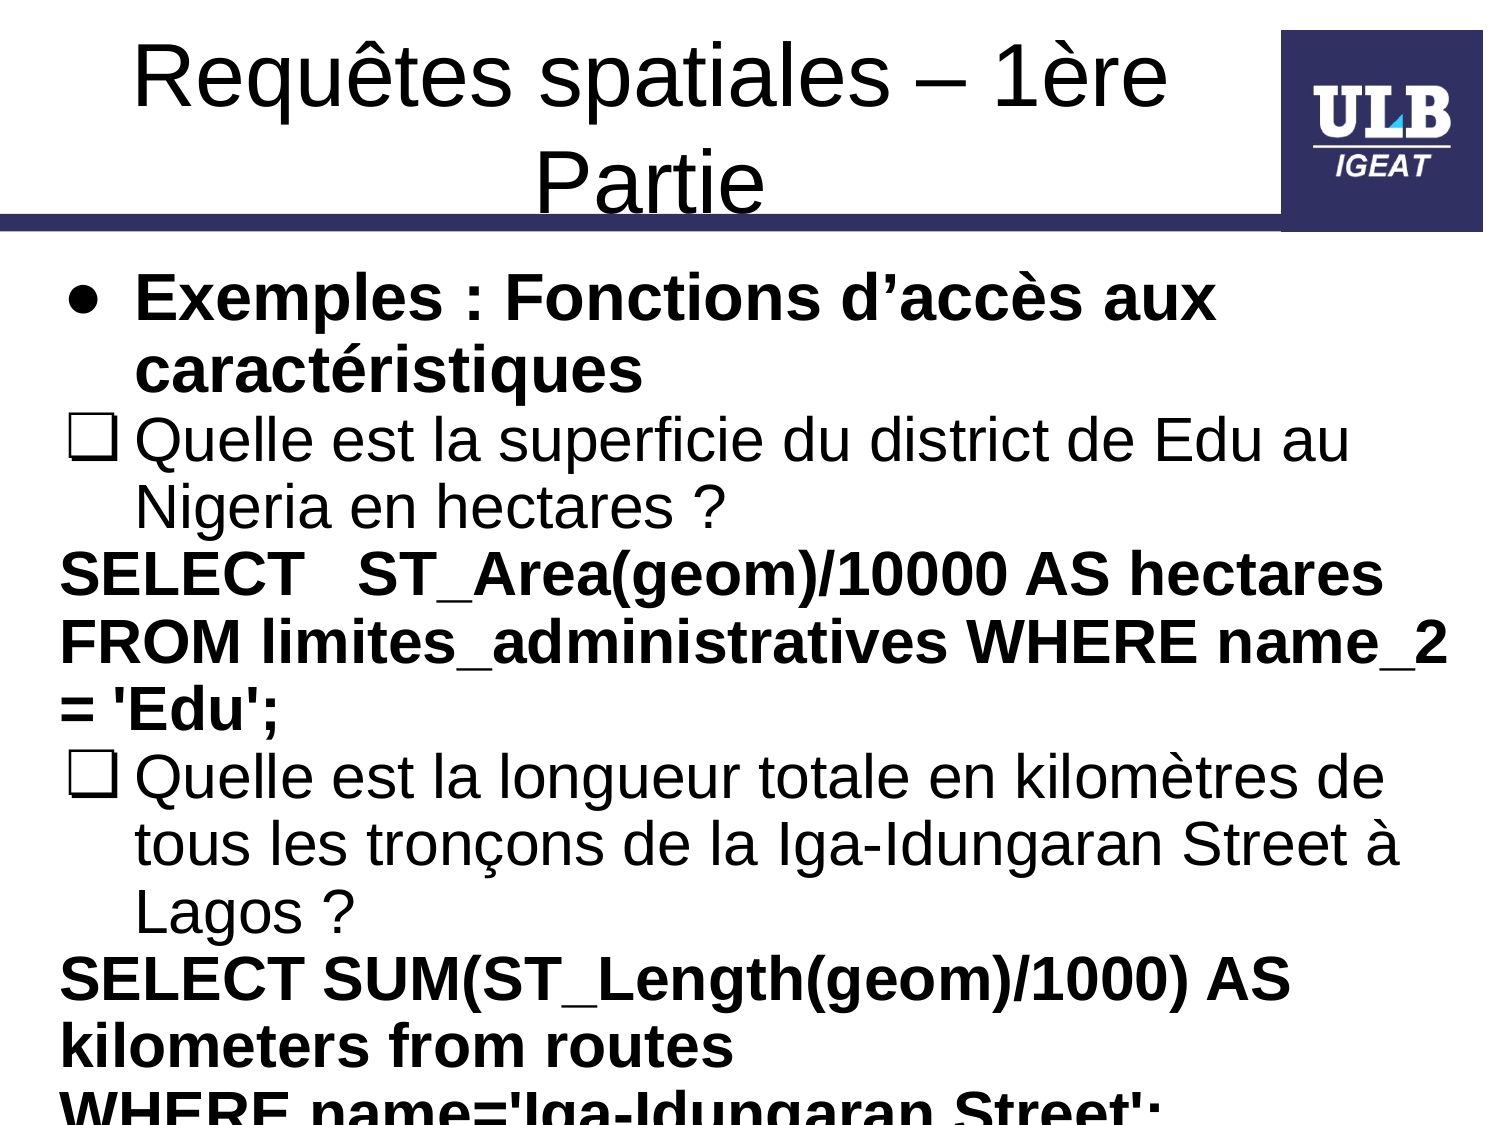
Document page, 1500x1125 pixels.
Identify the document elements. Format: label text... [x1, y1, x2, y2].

title Requêtes spatiales – 1ère Partie [11, 15, 1290, 233]
slide_number [725, 1012, 1075, 1073]
picture [1290, 30, 1483, 232]
list Exemples : Fonctions d’accès aux caractéristiques Quelle est la superficie du district de Edu au Nigeria en hectares ? SELECT ST_Area(geom)/10000 AS hectares FROM limites_administratives WHERE name_2 = 'Edu'; Quelle est la longueur totale en kilomètres de tous les tronçons de la ﻿Iga-Idungaran Street à Lagos ? SELECT SUM(ST_Length(geom)/1000) AS kilometers from routes WHERE name='Iga-Idungaran Street'; [59, 263, 1492, 1113]
